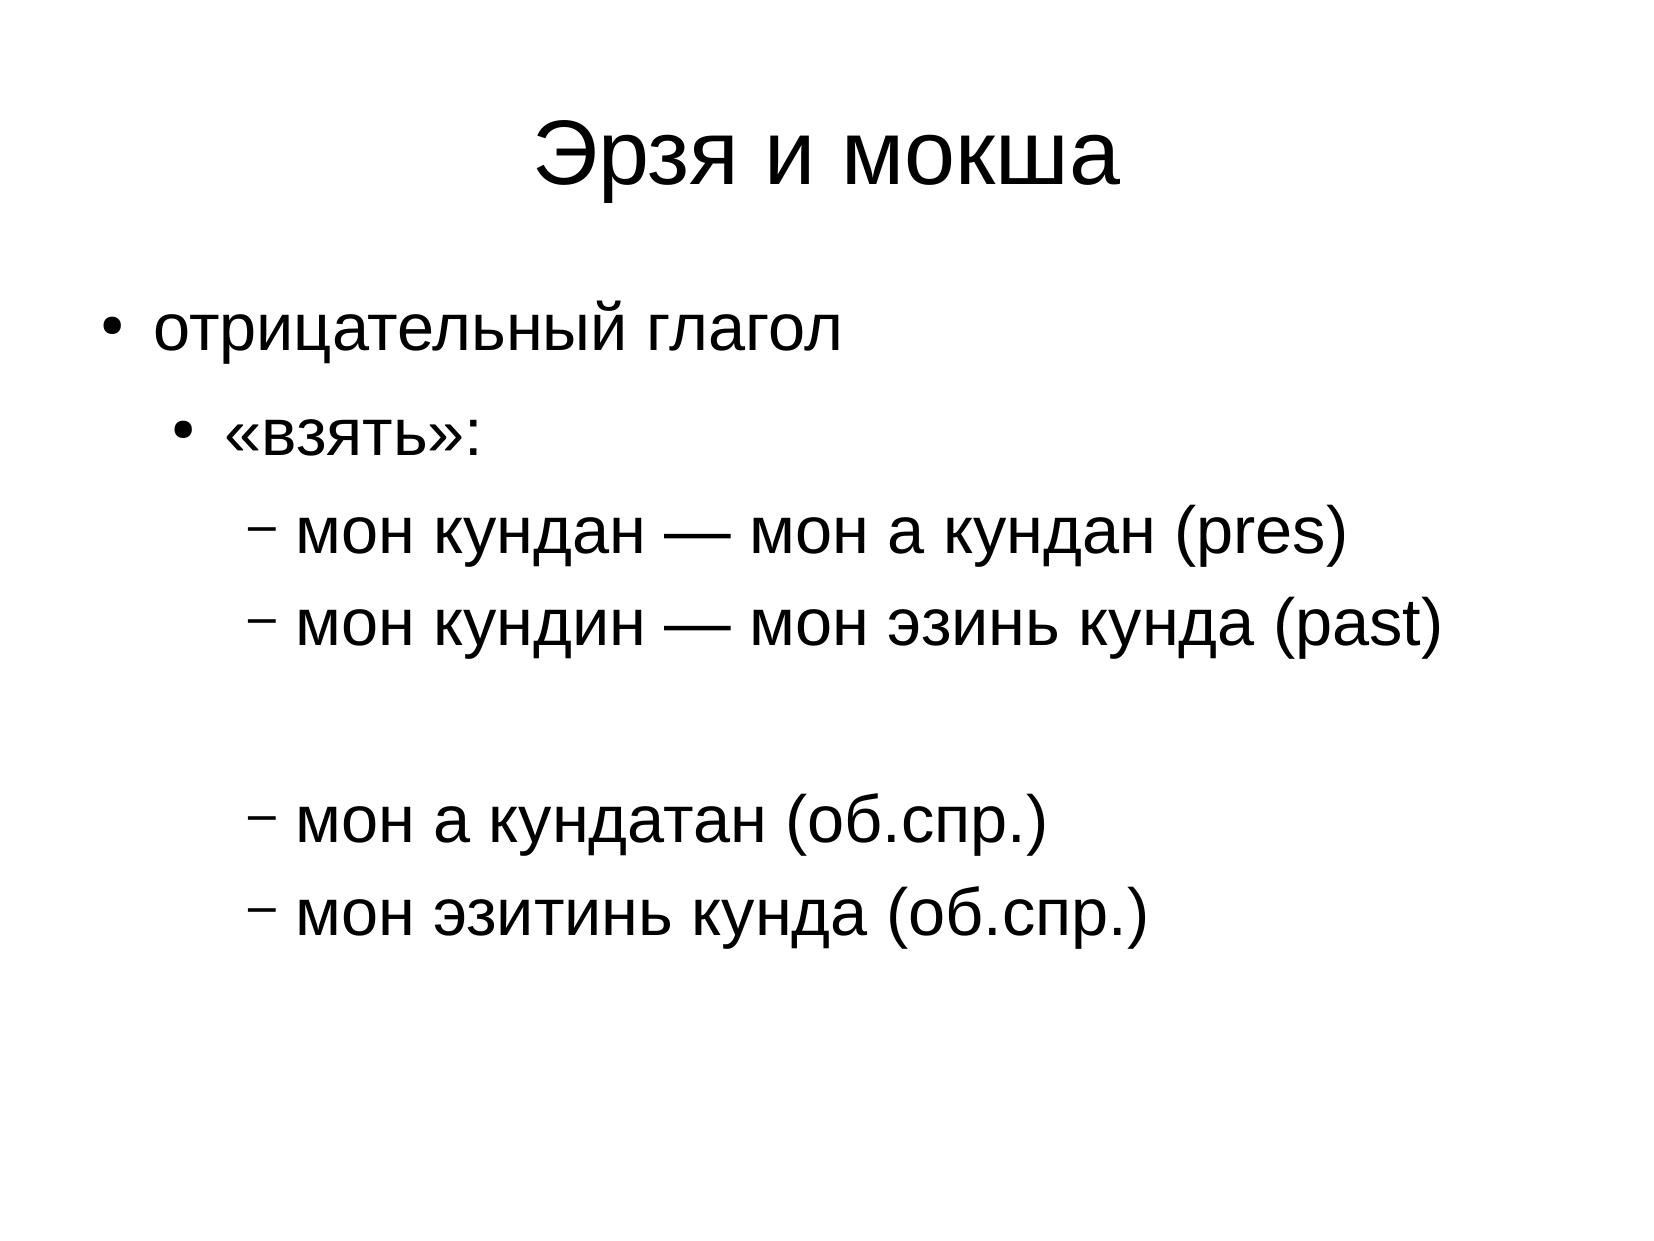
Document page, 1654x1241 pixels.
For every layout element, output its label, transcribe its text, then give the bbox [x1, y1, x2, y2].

list отрицательный глагол «взять»: мон кундан — мон а кундан (pres) мон кундин — мон эзинь кунда (past) мон а кундатан (об.спр.) мон эзитинь кунда (об.спр.) [82, 290, 1571, 1109]
title Эрзя и мокша [82, 49, 1571, 257]
